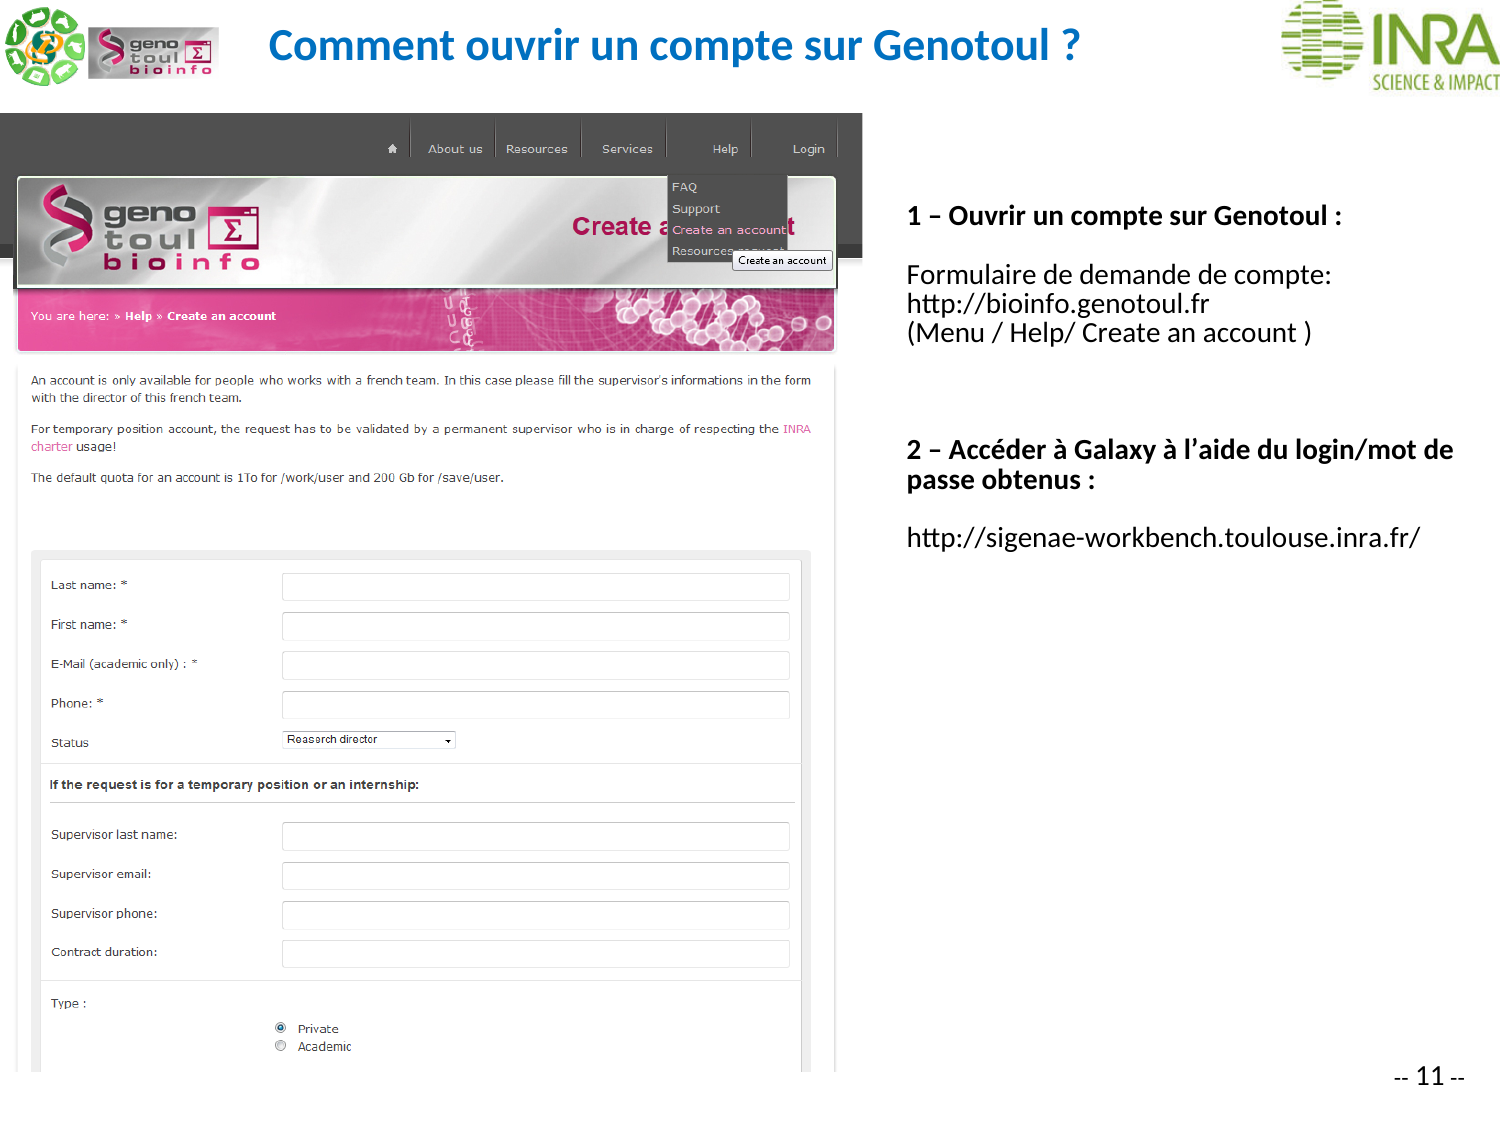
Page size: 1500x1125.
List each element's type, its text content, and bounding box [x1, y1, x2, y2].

picture [5, 7, 85, 86]
text_box 1 – Ouvrir un compte sur Genotoul : Formulaire de demande de compte: http://bioinfo.genotoul.fr (Menu / Help/ Create an account ) 2 – Accéder à Galaxy à l’aide du login/mot de passe obtenus : http://sigenae-workbench.toulouse.inra.fr/ [892, 196, 1476, 592]
picture [1281, 0, 1500, 110]
picture [0, 113, 863, 1072]
text_box Comment ouvrir un compte sur Genotoul ? [253, 19, 1270, 90]
picture [88, 27, 219, 79]
